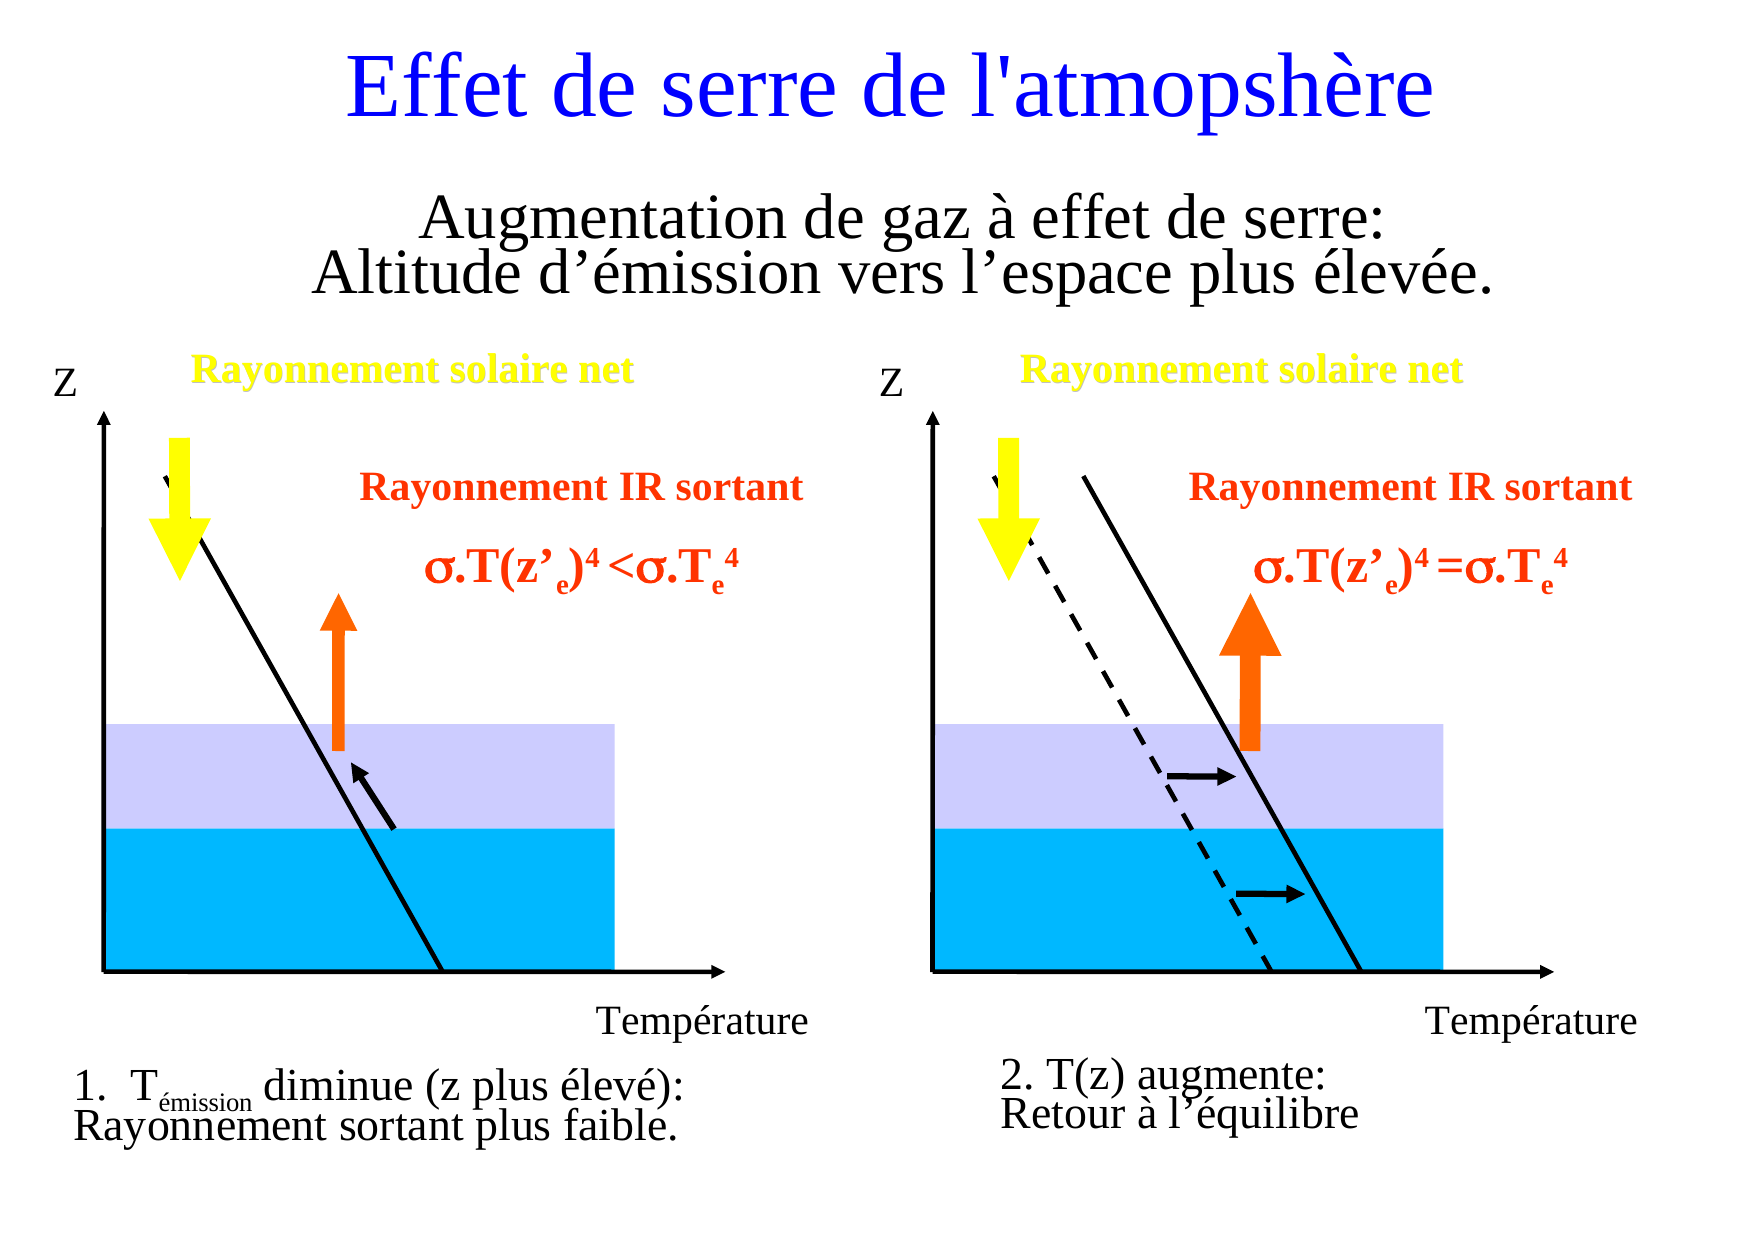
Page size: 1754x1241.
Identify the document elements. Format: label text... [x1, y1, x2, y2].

text_box 2. T(z) augmente: Retour à l’équilibre [984, 1049, 1377, 1145]
text_box Température [579, 997, 826, 1050]
text_box Effet de serre de l'atmopshère [195, 12, 1588, 155]
text_box Rayonnement solaire net [1003, 346, 1481, 399]
text_box [1241, 724, 1444, 969]
text_box [935, 724, 1356, 969]
text_box Z [36, 359, 96, 412]
text_box Rayonnement solaire net [174, 346, 652, 399]
text_box Température [1407, 997, 1655, 1050]
text_box [307, 724, 615, 969]
text_box 1. Témission diminue (z plus élevé): Rayonnement sortant plus faible. [56, 1056, 825, 1157]
text_box [1226, 724, 1239, 747]
text_box [106, 724, 437, 969]
text_box Augmentation de gaz à effet de serre: Altitude d’émission vers l’espace plus élevée. [294, 185, 1513, 313]
text_box Rayonnement IR sortant .T(z’e)4 <.Te4 [342, 463, 821, 601]
text_box Z [862, 359, 918, 412]
text_box Rayonnement IR sortant .T(z’e)4 =.Te4 [1172, 463, 1650, 601]
